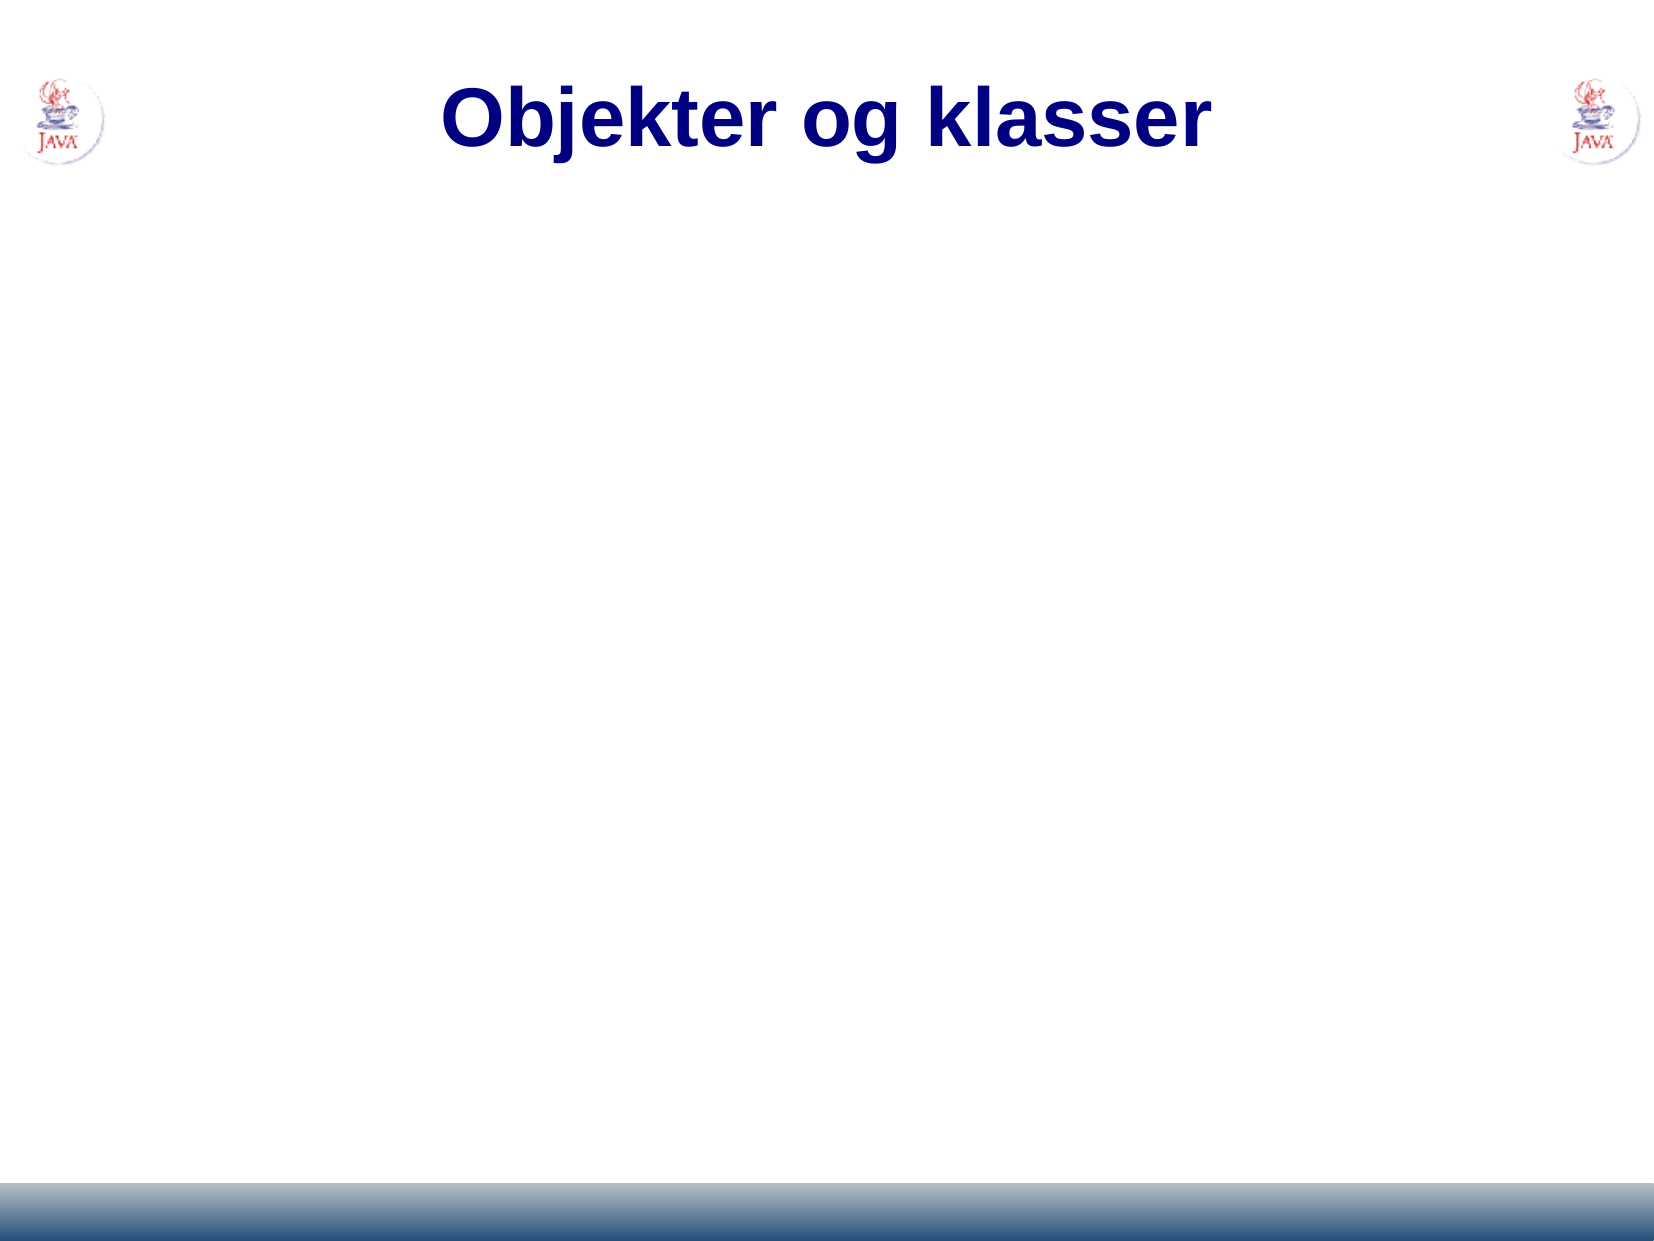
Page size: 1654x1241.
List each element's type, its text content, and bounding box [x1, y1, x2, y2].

title Objekter og klasser [105, 14, 1549, 222]
picture [1549, 71, 1645, 169]
picture [10, 71, 105, 169]
